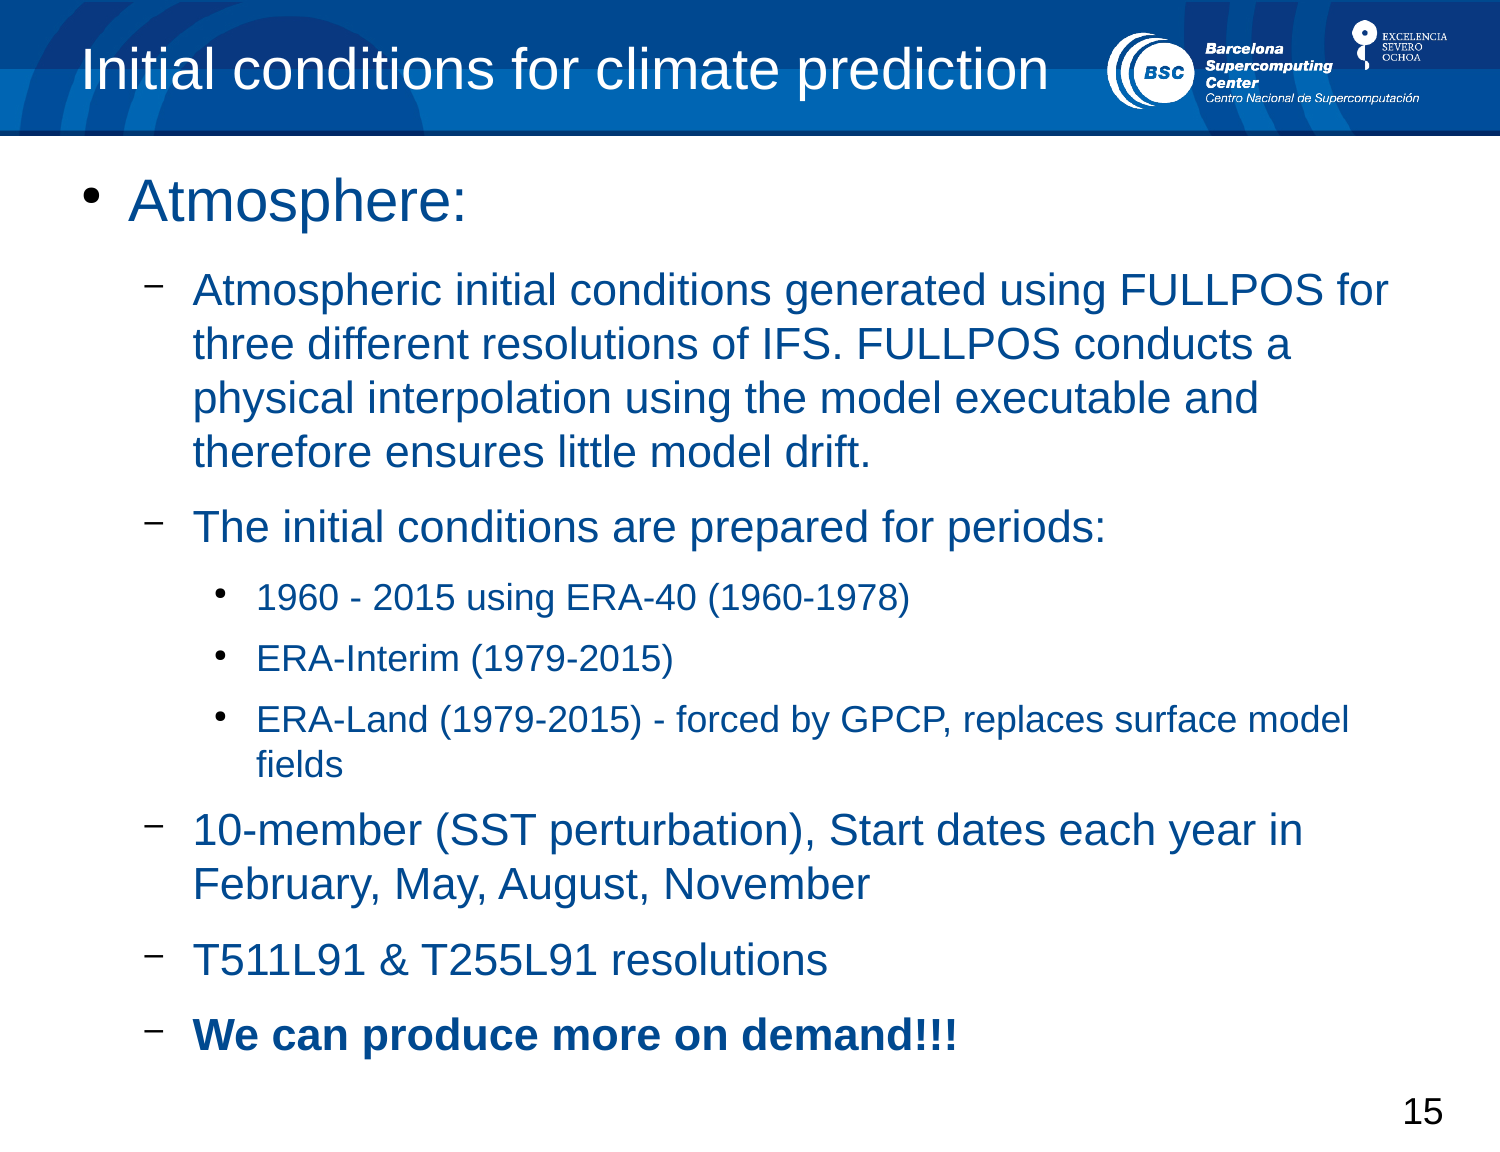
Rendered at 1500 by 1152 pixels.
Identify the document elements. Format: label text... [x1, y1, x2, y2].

list Atmosphere: Atmospheric initial conditions generated using FULLPOS for three different resolutions of IFS. FULLPOS conducts a physical interpolation using the model executable and therefore ensures little model drift. The initial conditions are prepared for periods: 1960 - 2015 using ERA-40 (1960-1978) ERA-Interim (1979-2015) ERA-Land (1979-2015) - forced by GPCP, replaces surface model fields 10-member (SST perturbation), Start dates each year in February, May, August, November T511L91 & T255L91 resolutions We can produce more on demand!!! [64, 161, 1432, 1068]
title Initial conditions for climate prediction [65, 23, 1081, 139]
picture [0, 0, 1500, 136]
